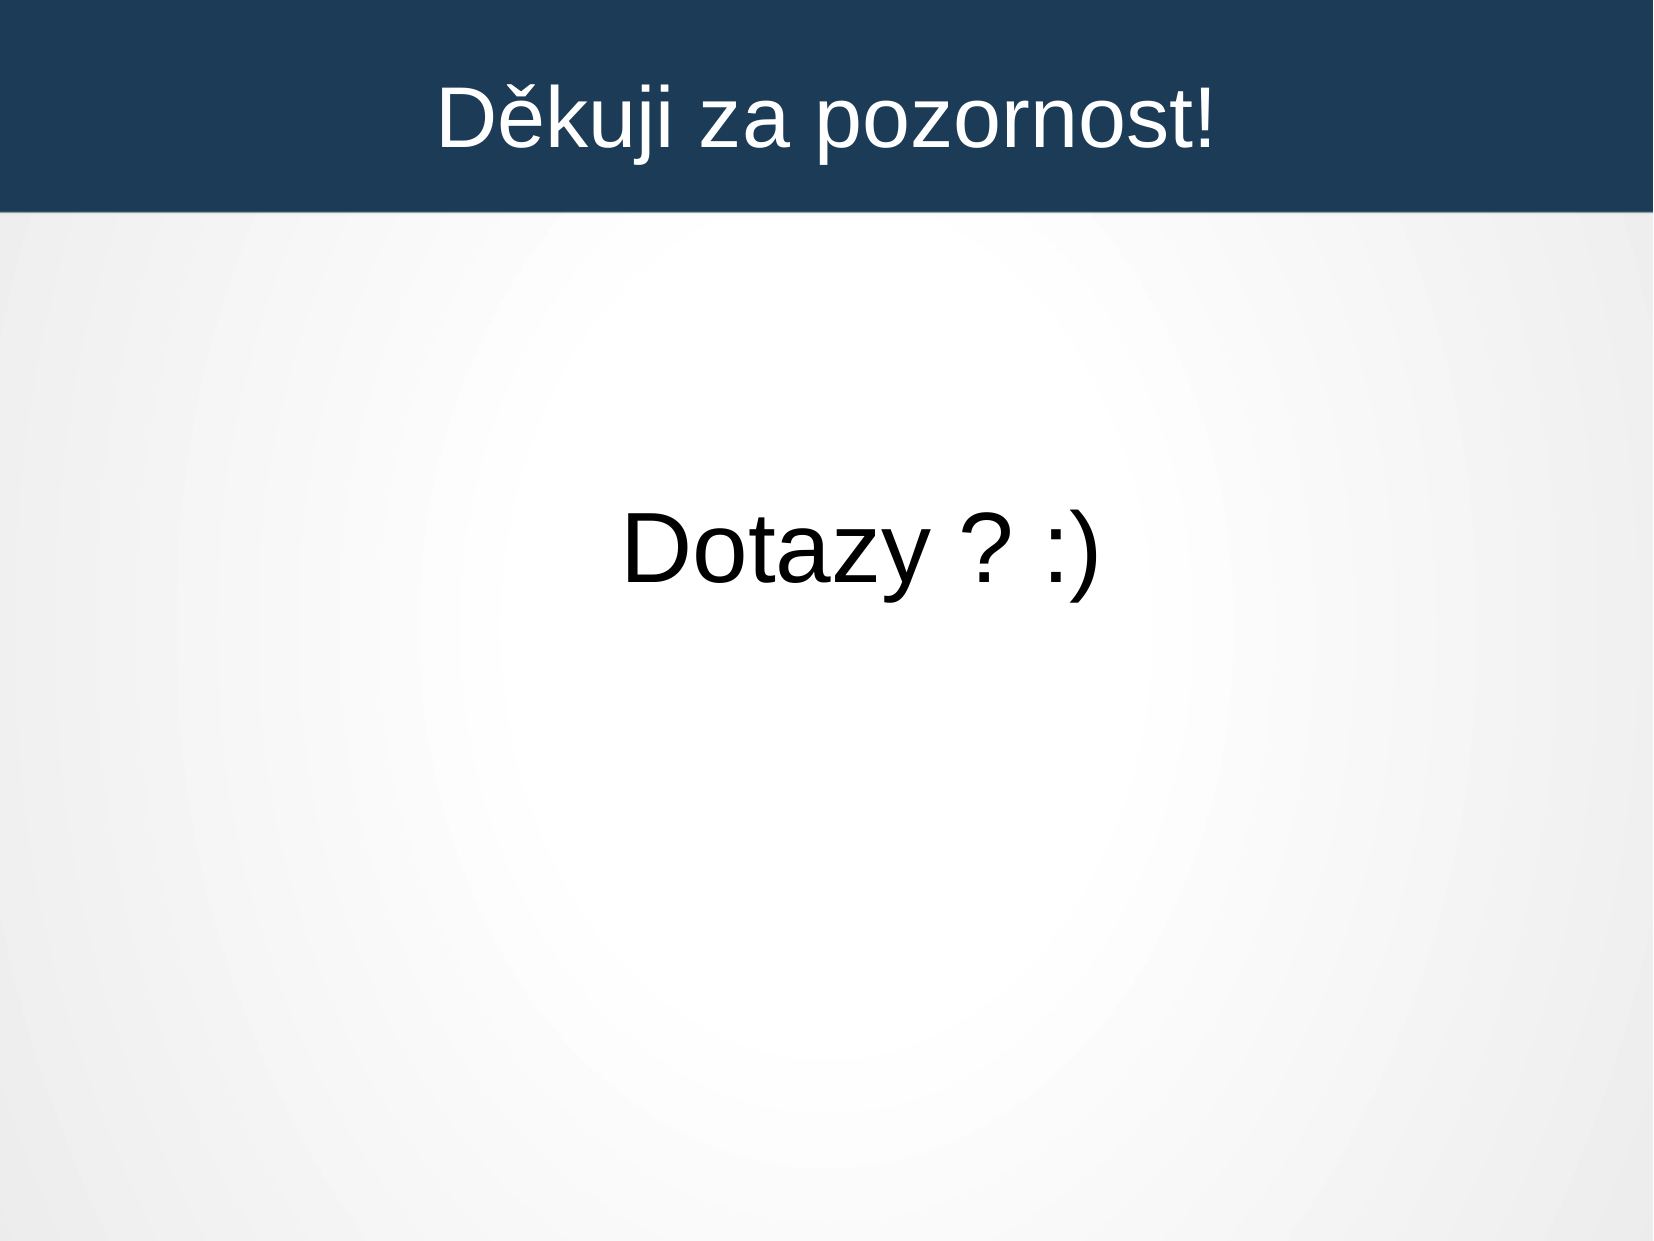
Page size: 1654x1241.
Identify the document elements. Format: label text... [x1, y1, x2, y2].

list Dotazy ? :) [82, 299, 1571, 1019]
title Děkuji za pozornost! [82, 47, 1571, 189]
picture [0, 0, 1653, 1241]
